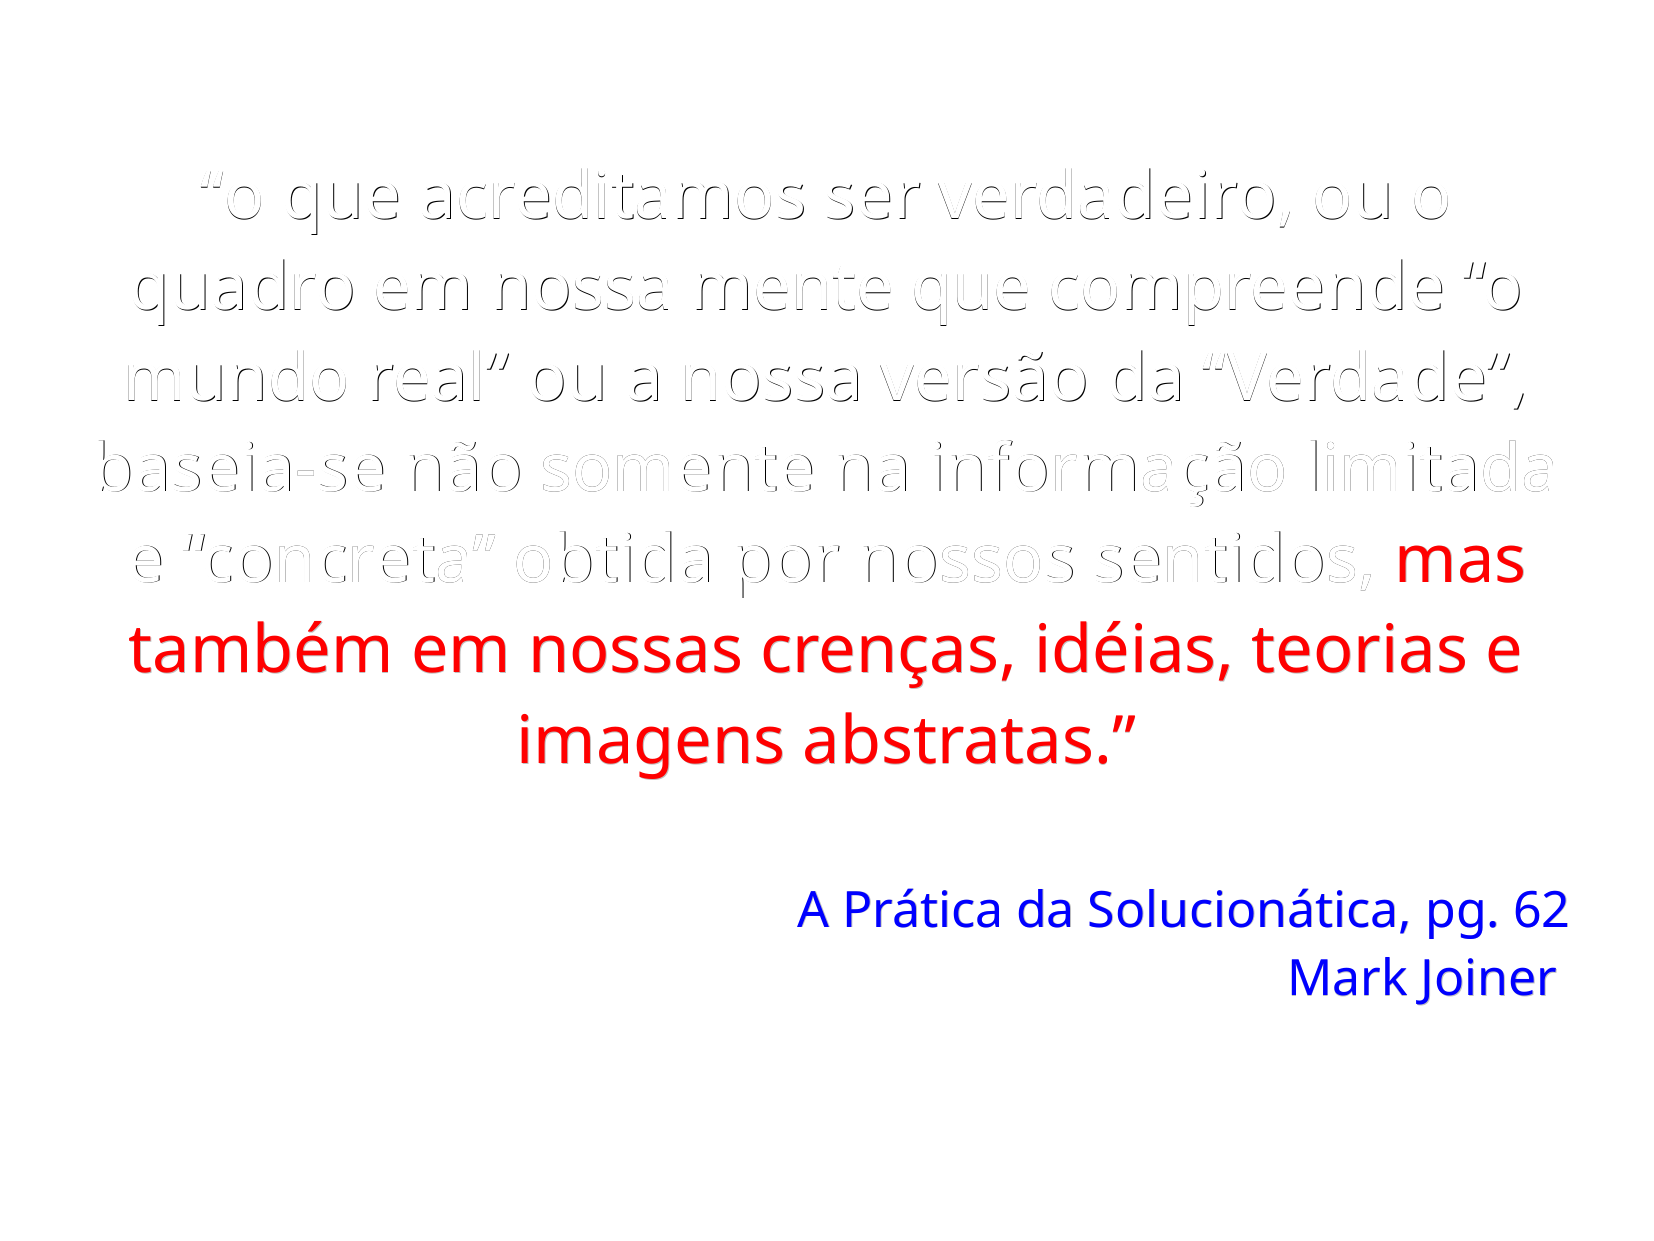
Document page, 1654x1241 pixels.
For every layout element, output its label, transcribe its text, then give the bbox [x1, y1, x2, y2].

subtitle “o que acreditamos ser verdadeiro, ou o quadro em nossa mente que compreende “o mundo real” ou a nossa versão da “Verdade”, baseia-se não somente na informação limitada e “concreta” obtida por nossos sentidos, mas também em nossas crenças, idéias, teorias e imagens abstratas.” A Prática da Solucionática, pg. 62 Mark Joiner [82, 56, 1571, 1102]
